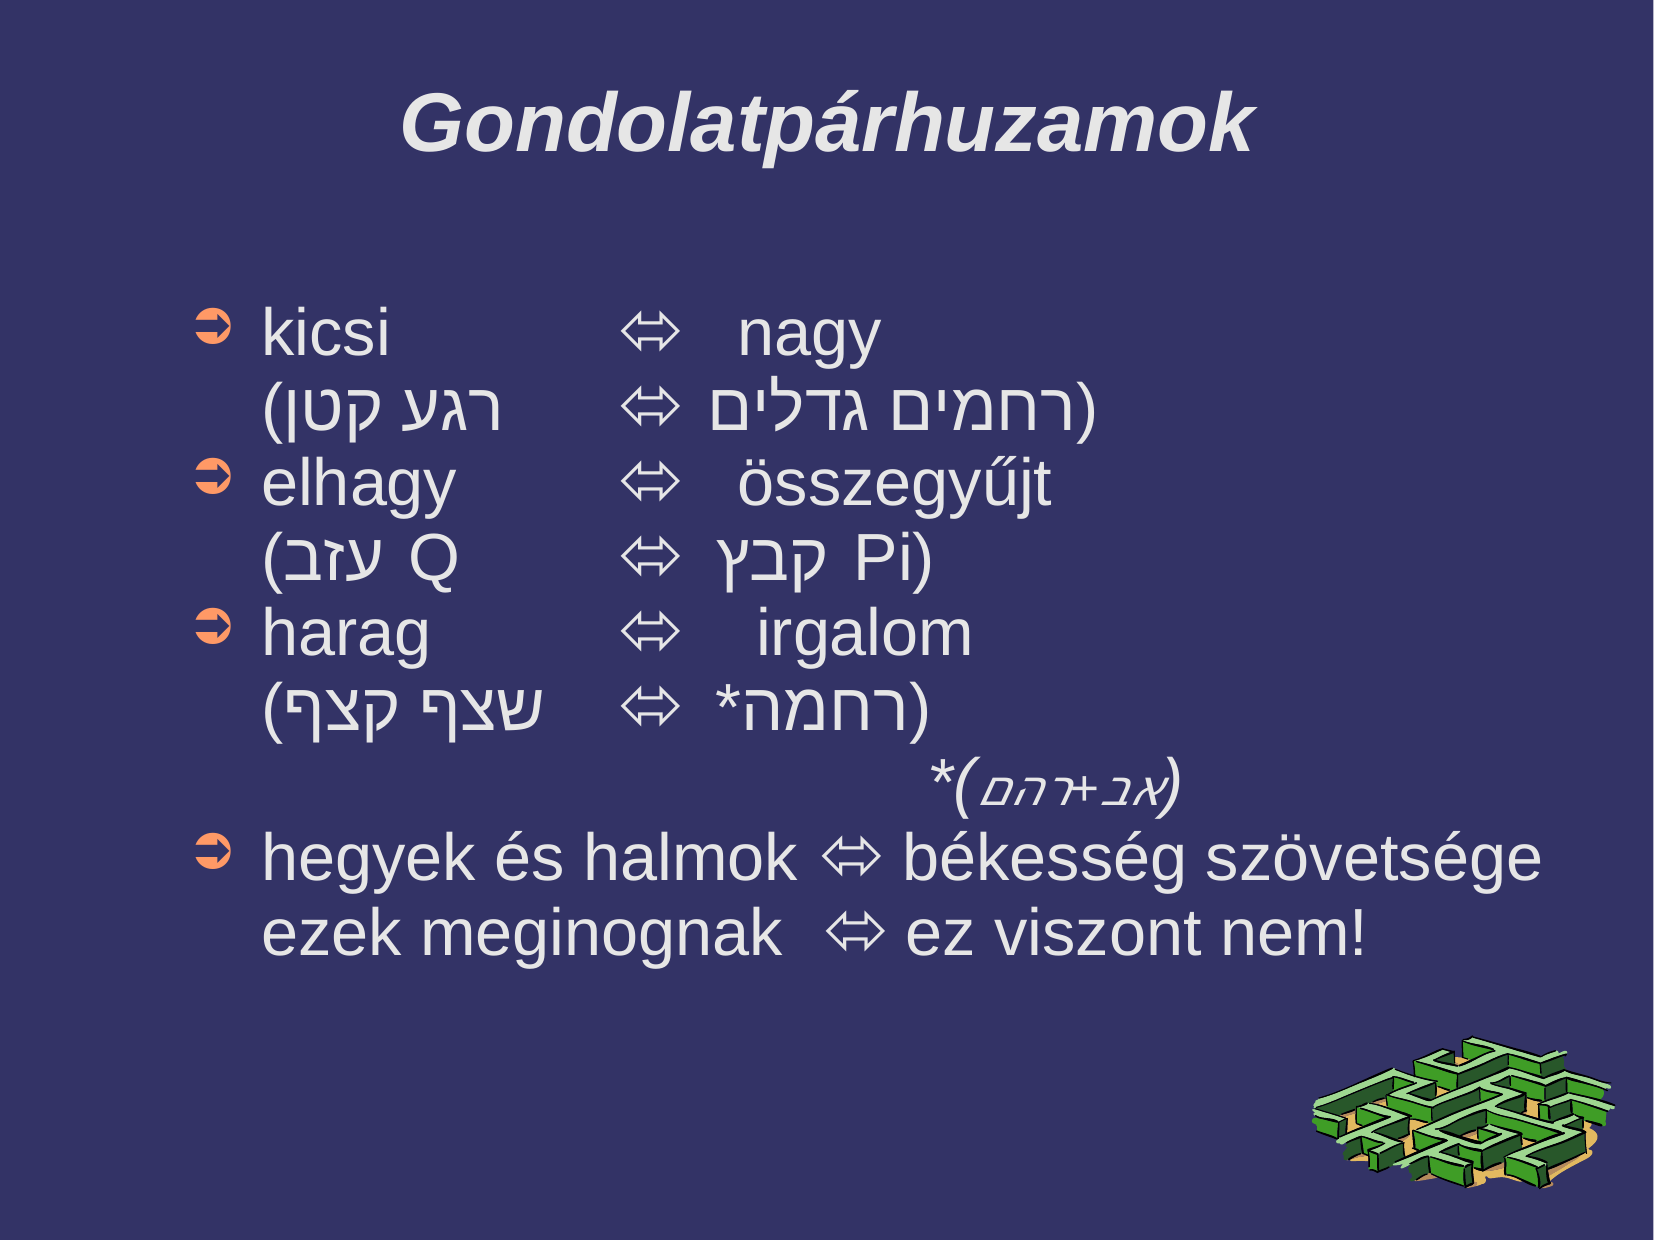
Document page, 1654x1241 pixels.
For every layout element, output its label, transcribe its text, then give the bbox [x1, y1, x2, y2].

title Gondolatpárhuzamok [121, 19, 1534, 227]
list kicsi  nagy (רגע קטן  רחמים גדלים) elhagy  összegyűjt (עזב Q  קבץ Pi) harag  irgalom (שצף קצף  *רחמה) *(אב+רהם) hegyek és halmok  békesség szövetsége ezek meginognak  ez viszont nem! [178, 295, 1570, 1147]
